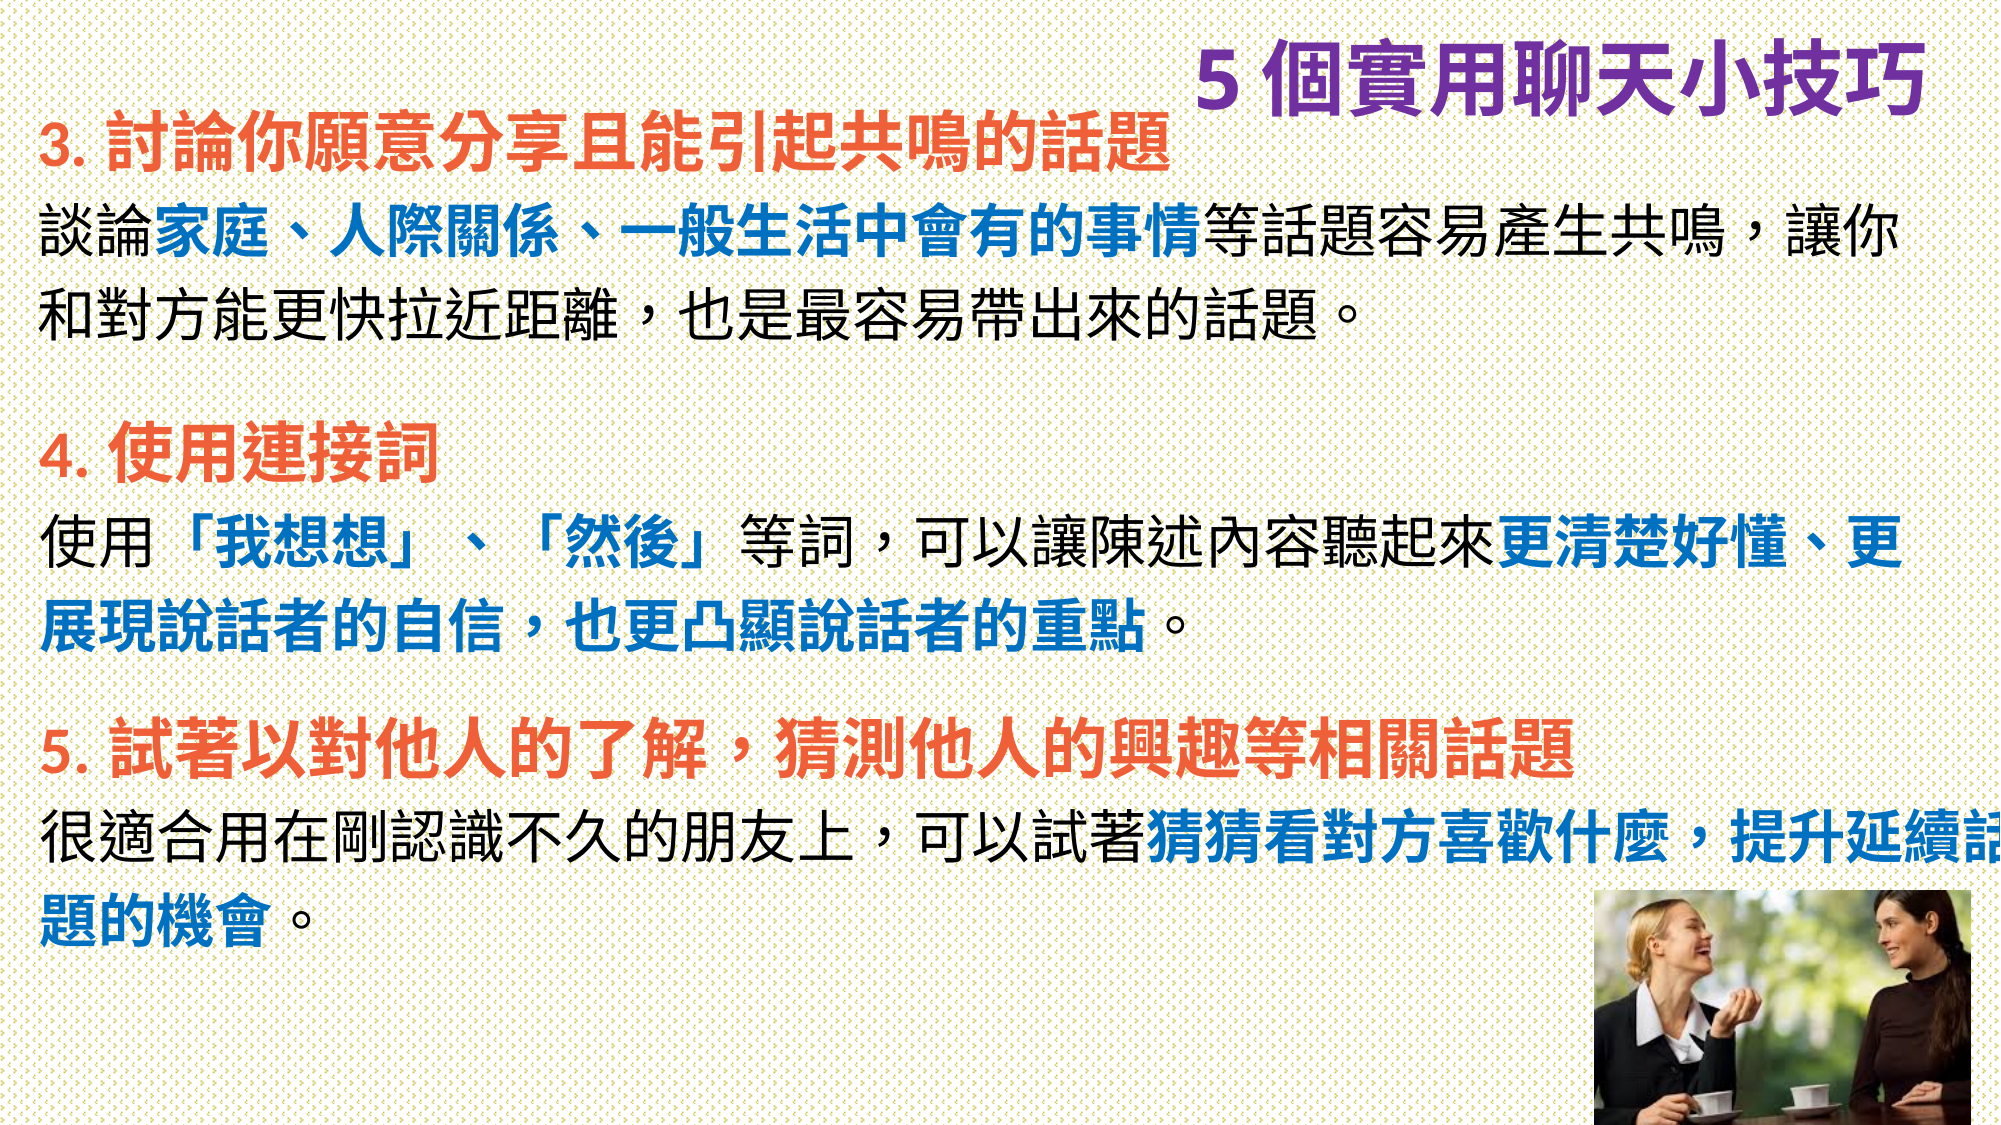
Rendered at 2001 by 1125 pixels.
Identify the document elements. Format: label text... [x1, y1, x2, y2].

text_box 5.試著以對他人的了解，猜測他人的興趣等相關話題 很適合用在剛認識不久的朋友上，可以試著猜猜看對方喜歡什麼，提升延續話題的機會。 [24, 683, 2000, 959]
picture [1594, 890, 1971, 1125]
text_box 4.使用連接詞 使用「我想想」、「然後」等詞，可以讓陳述內容聽起來更清楚好懂、更展現說話者的自信，也更凸顯說話者的重點。 [24, 387, 1974, 664]
text_box 5個實用聊天小技巧 [1179, 18, 1971, 76]
text_box 3.討論你願意分享且能引起共鳴的話題 談論家庭、人際關係、一般生活中會有的事情等話題容易產生共鳴，讓你和對方能更快拉近距離，也是最容易帶出來的話題。 [22, 76, 1971, 353]
